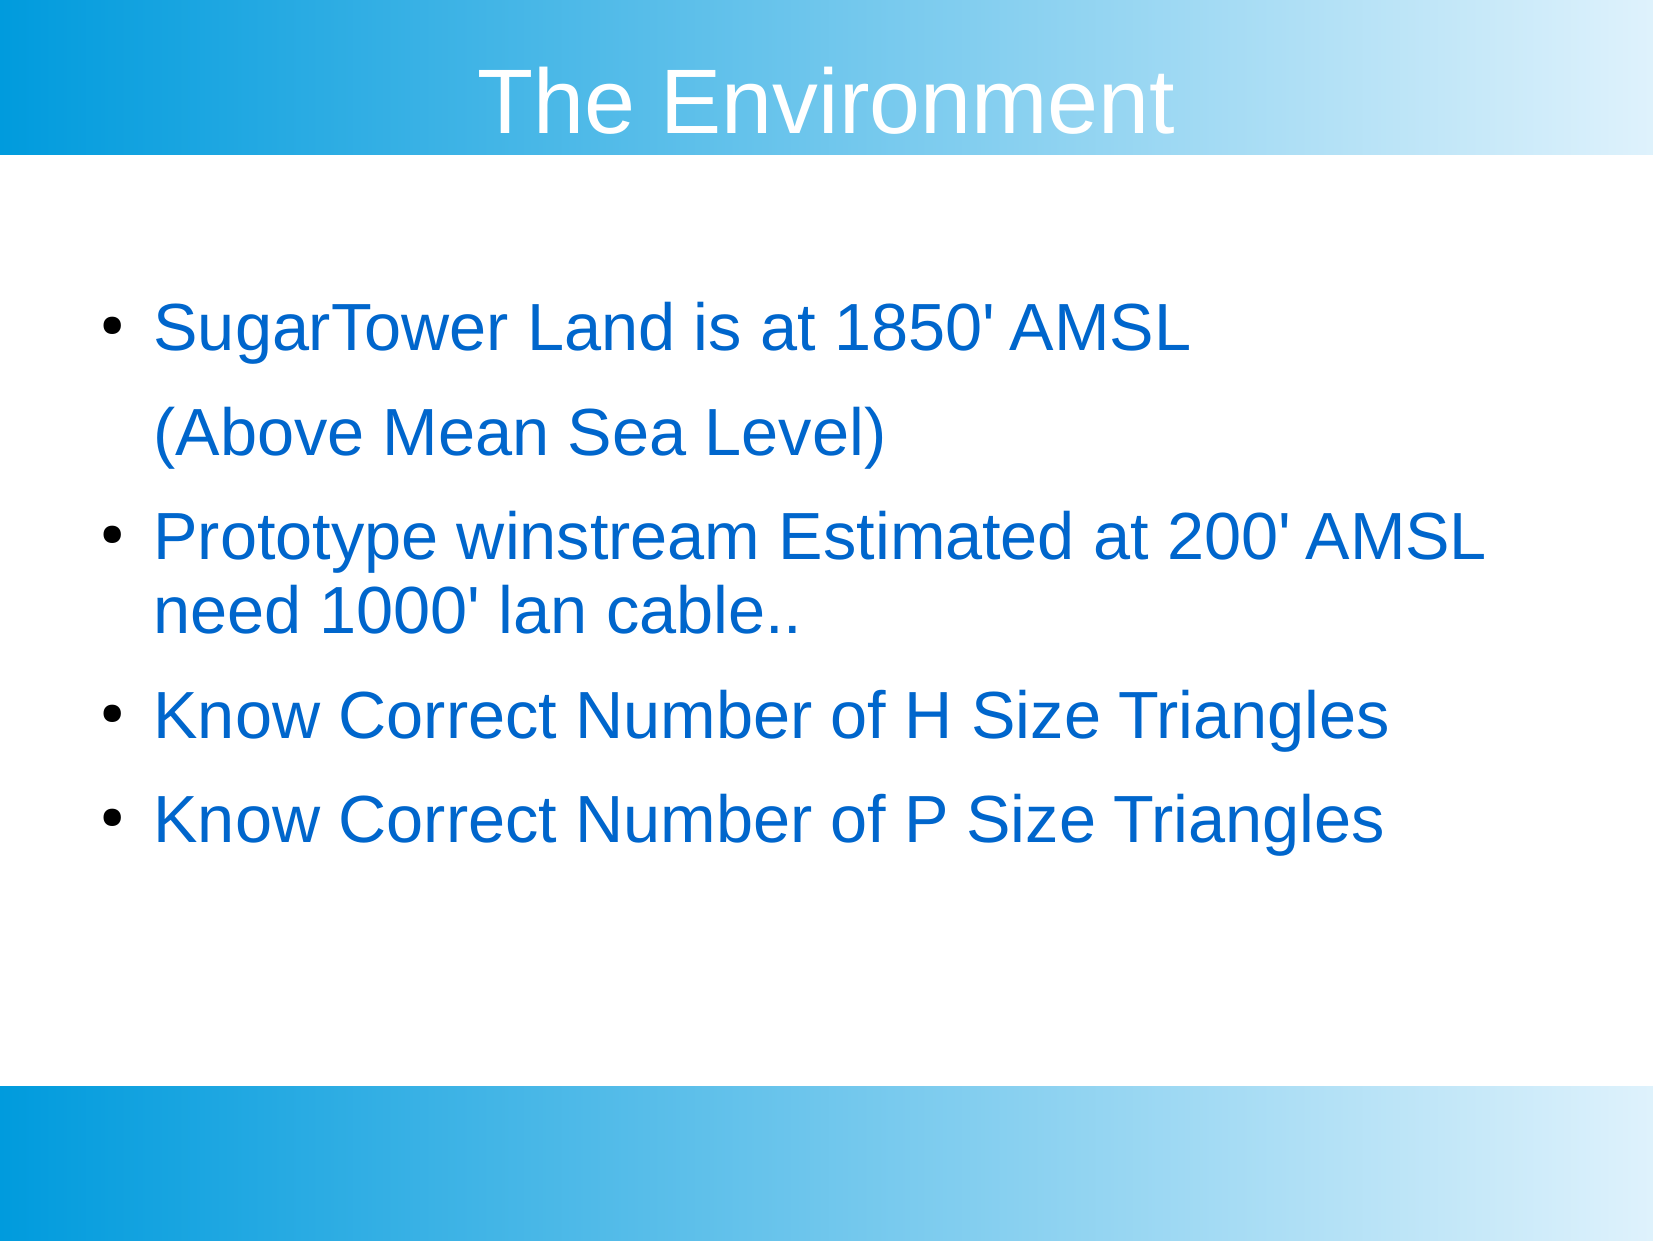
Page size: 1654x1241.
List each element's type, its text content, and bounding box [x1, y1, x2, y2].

title The Environment [82, 49, 1571, 155]
list SugarTower Land is at 1850' AMSL (Above Mean Sea Level) Prototype winstream Estimated at 200' AMSL need 1000' lan cable.. Know Correct Number of H Size Triangles Know Correct Number of P Size Triangles [82, 290, 1571, 1010]
